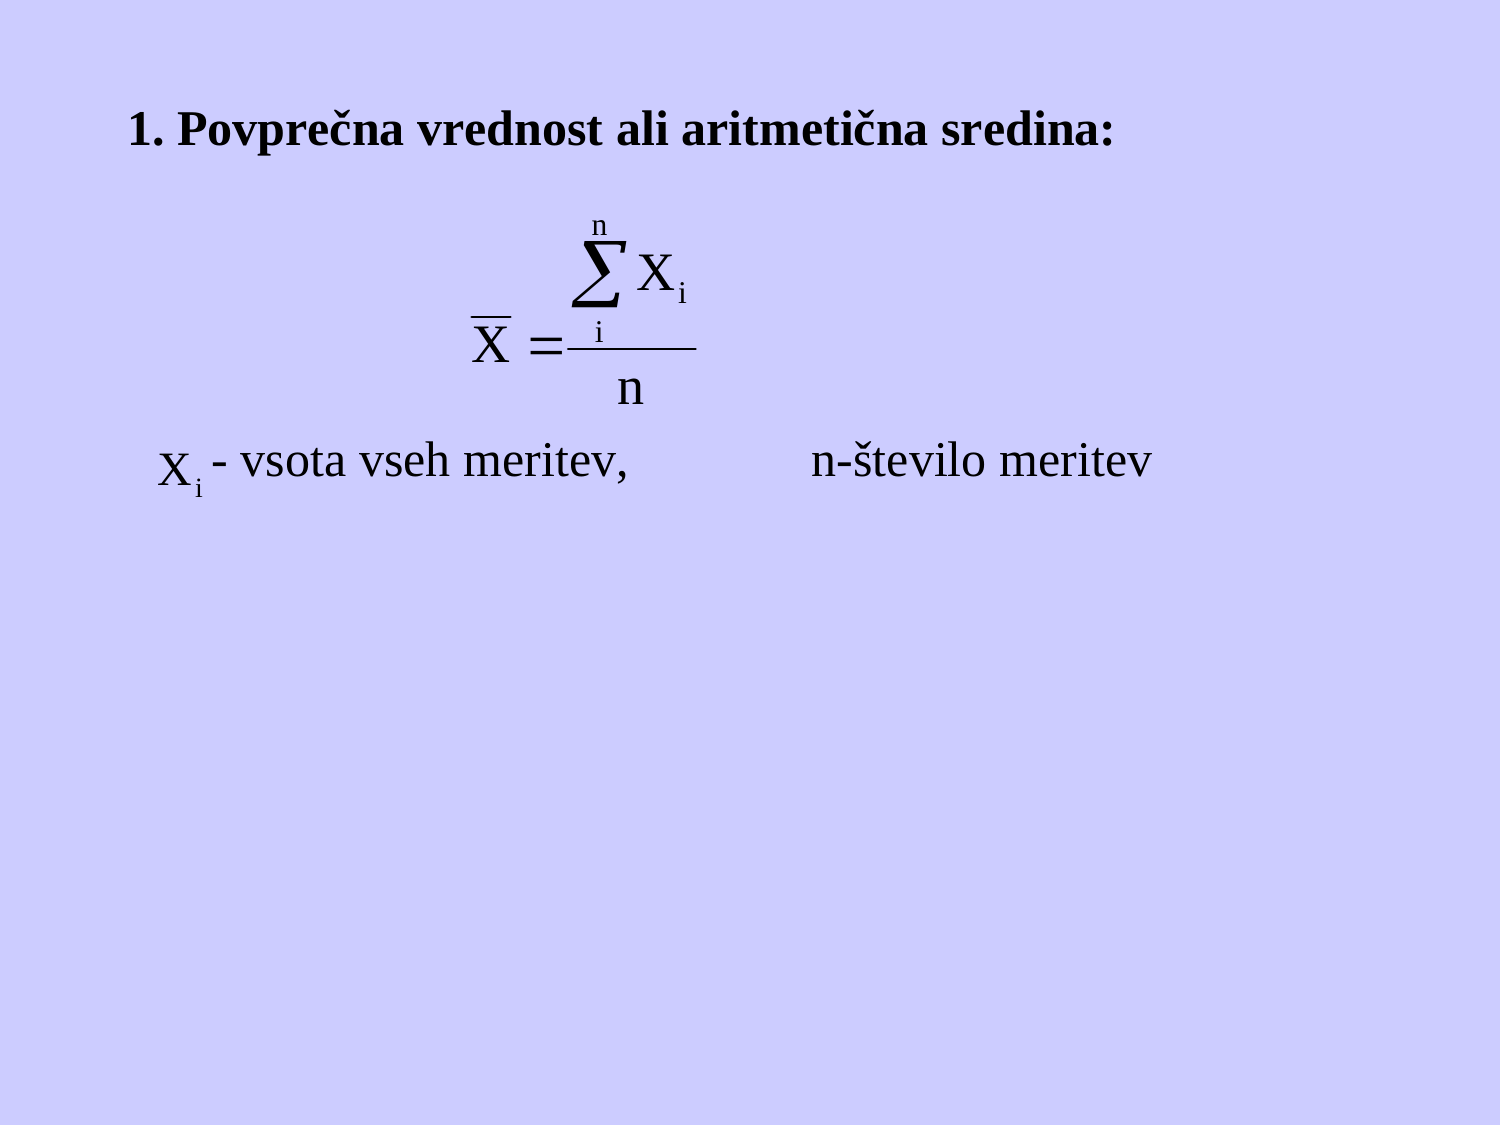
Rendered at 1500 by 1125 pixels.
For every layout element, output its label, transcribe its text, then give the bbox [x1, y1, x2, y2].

text_box - vsota vseh meritev, n-število meritev [196, 419, 1168, 495]
list 1. Povprečna vrednost ali aritmetična sredina: [112, 87, 1388, 1000]
chart [150, 437, 214, 506]
chart [462, 200, 707, 417]
